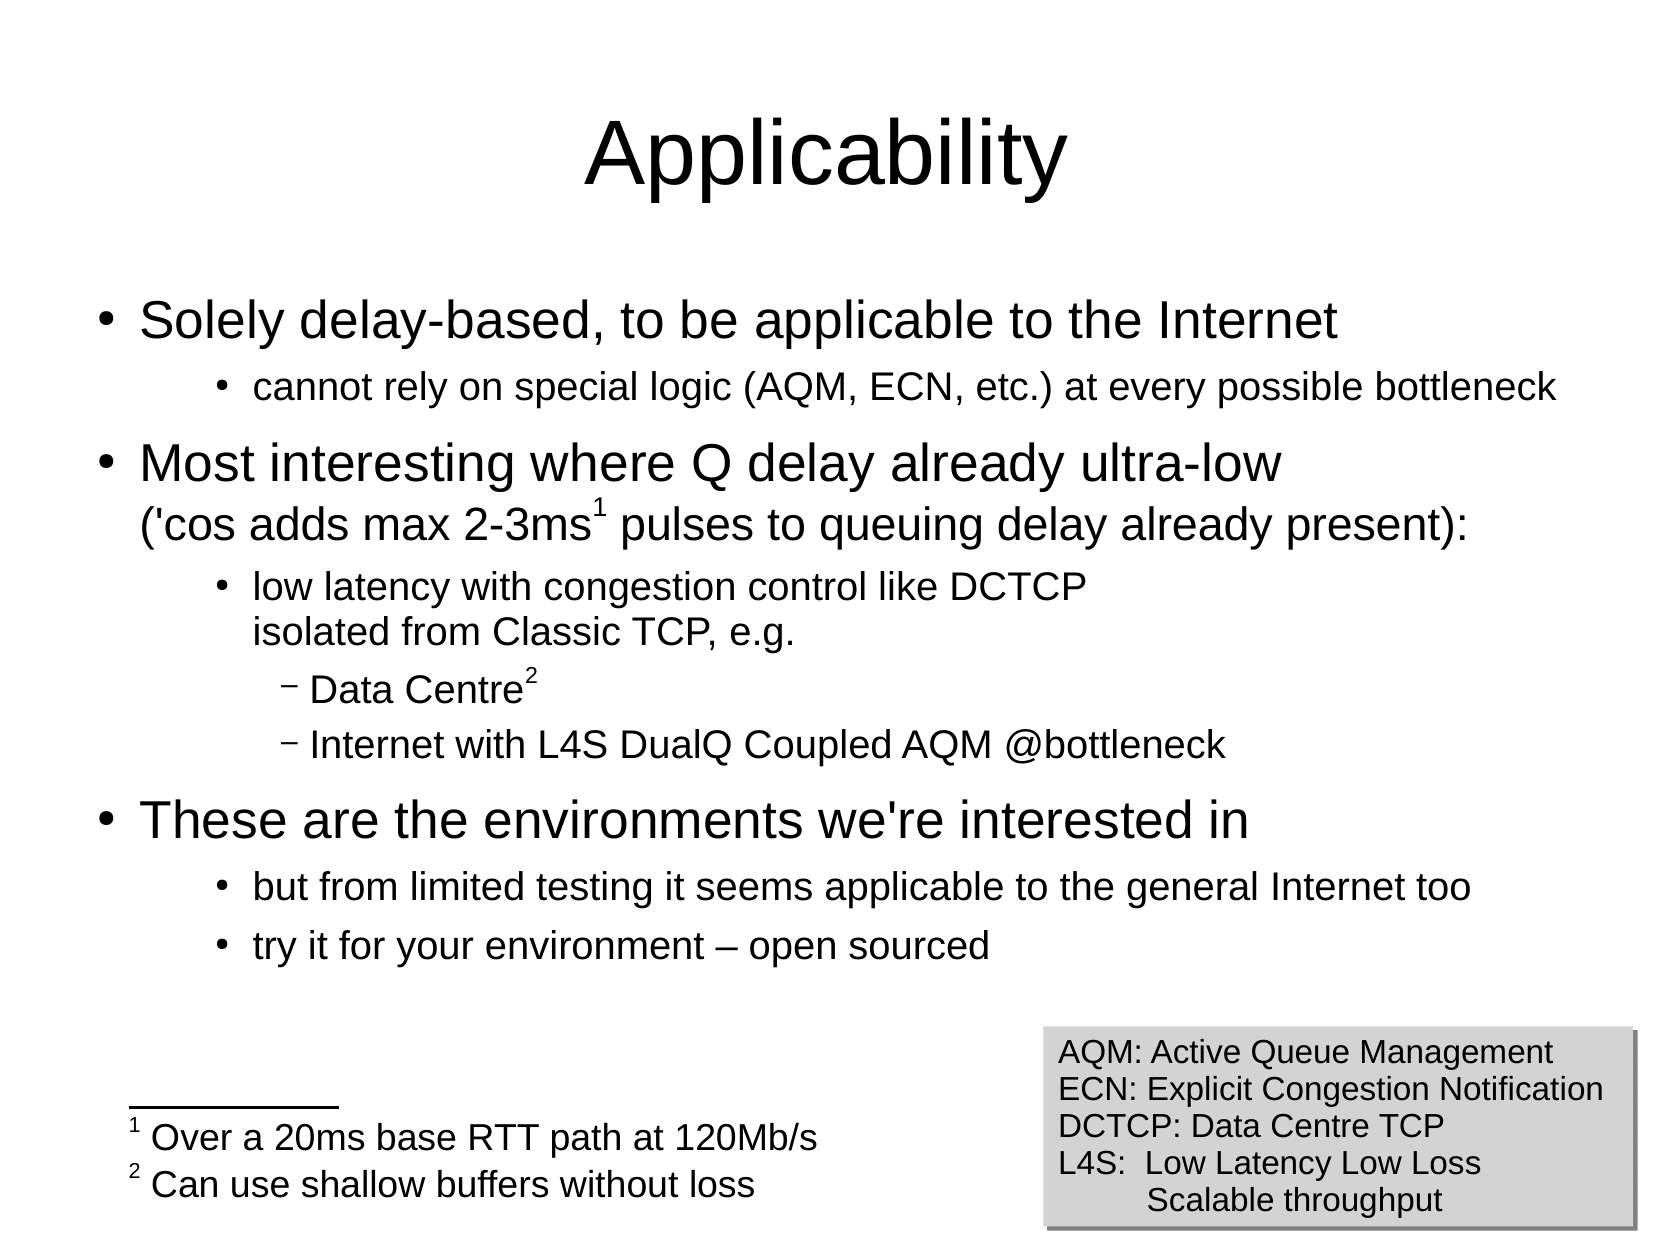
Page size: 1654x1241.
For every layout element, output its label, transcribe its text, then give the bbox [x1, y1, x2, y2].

list Solely delay-based, to be applicable to the Internet cannot rely on special logic (AQM, ECN, etc.) at every possible bottleneck Most interesting where Q delay already ultra-low ('cos adds max 2-3ms1 pulses to queuing delay already present): low latency with congestion control like DCTCP isolated from Classic TCP, e.g. Data Centre2 Internet with L4S DualQ Coupled AQM @bottleneck These are the environments we're interested in but from limited testing it seems applicable to the general Internet too try it for your environment – open sourced [82, 290, 1571, 1010]
text_box AQM: Active Queue Management ECN: Explicit Congestion Notification DCTCP: Data Centre TCP L4S: Low Latency Low Loss Scalable throughput [1043, 1026, 1634, 1227]
title Applicability [82, 49, 1571, 257]
text_box 1 Over a 20ms base RTT path at 120Mb/s 2 Can use shallow buffers without loss [113, 1062, 872, 1213]
